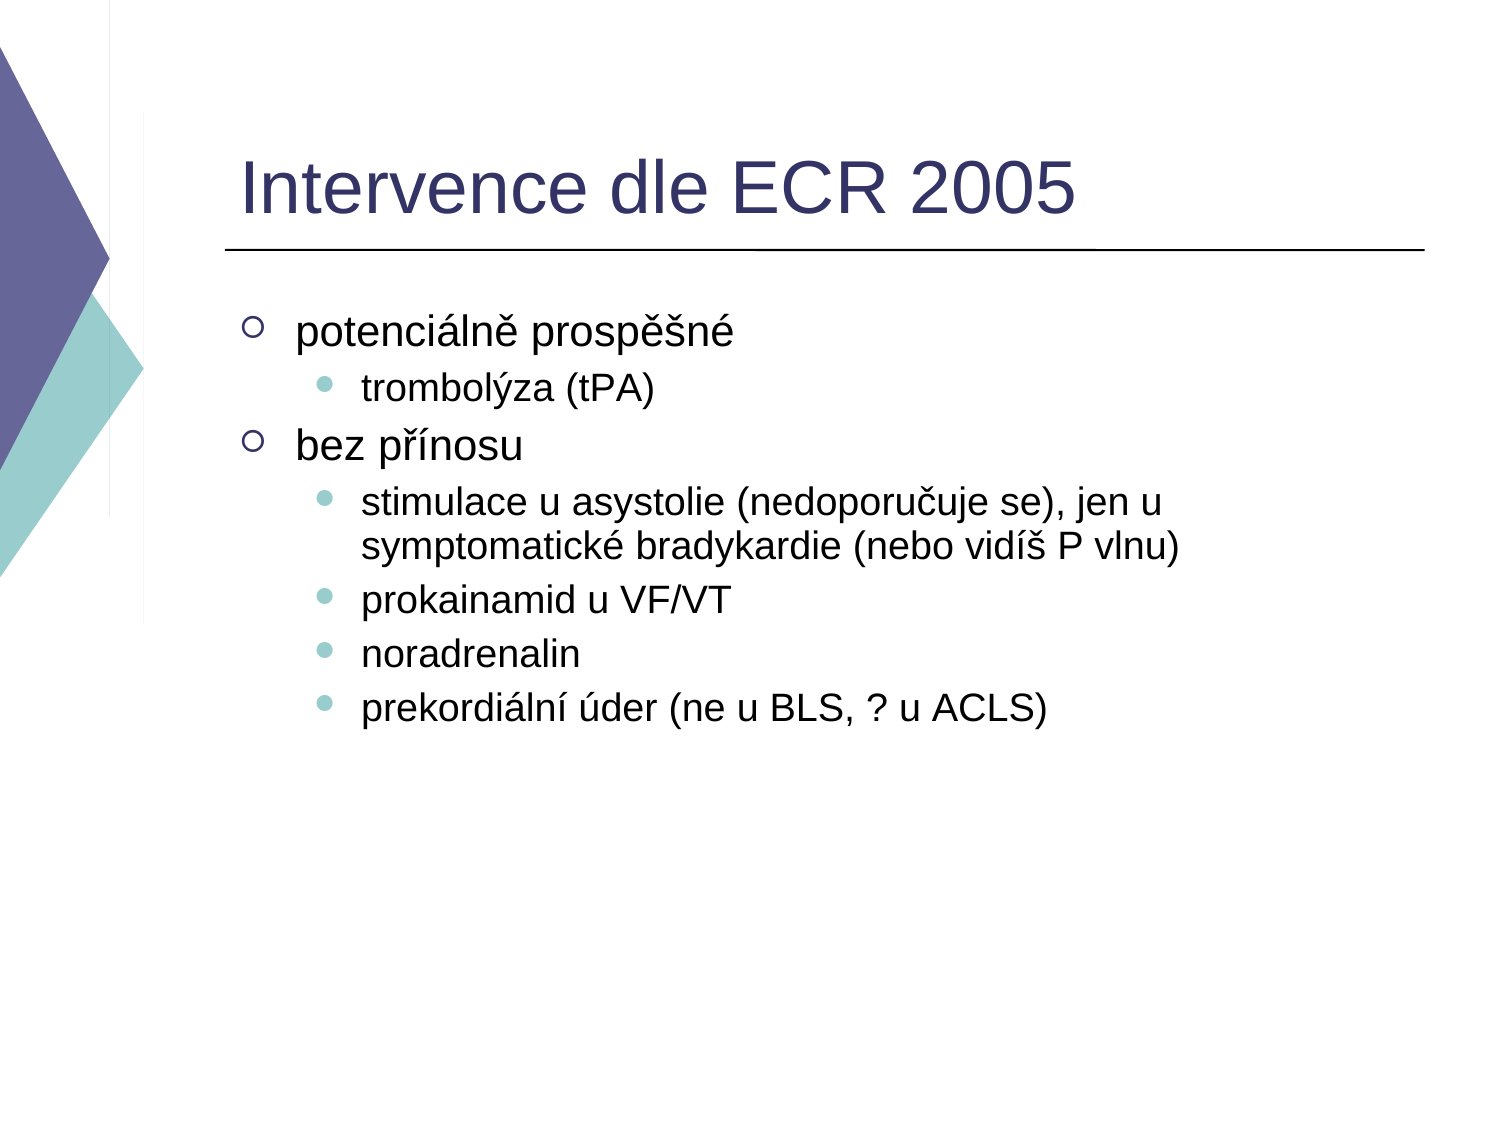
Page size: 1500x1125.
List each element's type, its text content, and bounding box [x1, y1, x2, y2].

list potenciálně prospěšné trombolýza (tPA) bez přínosu stimulace u asystolie (nedoporučuje se), jen u symptomatické bradykardie (nebo vidíš P vlnu) prokainamid u VF/VT noradrenalin prekordiální úder (ne u BLS, ? u ACLS) [224, 299, 1425, 975]
title Intervence dle ECR 2005 [224, 49, 1425, 237]
